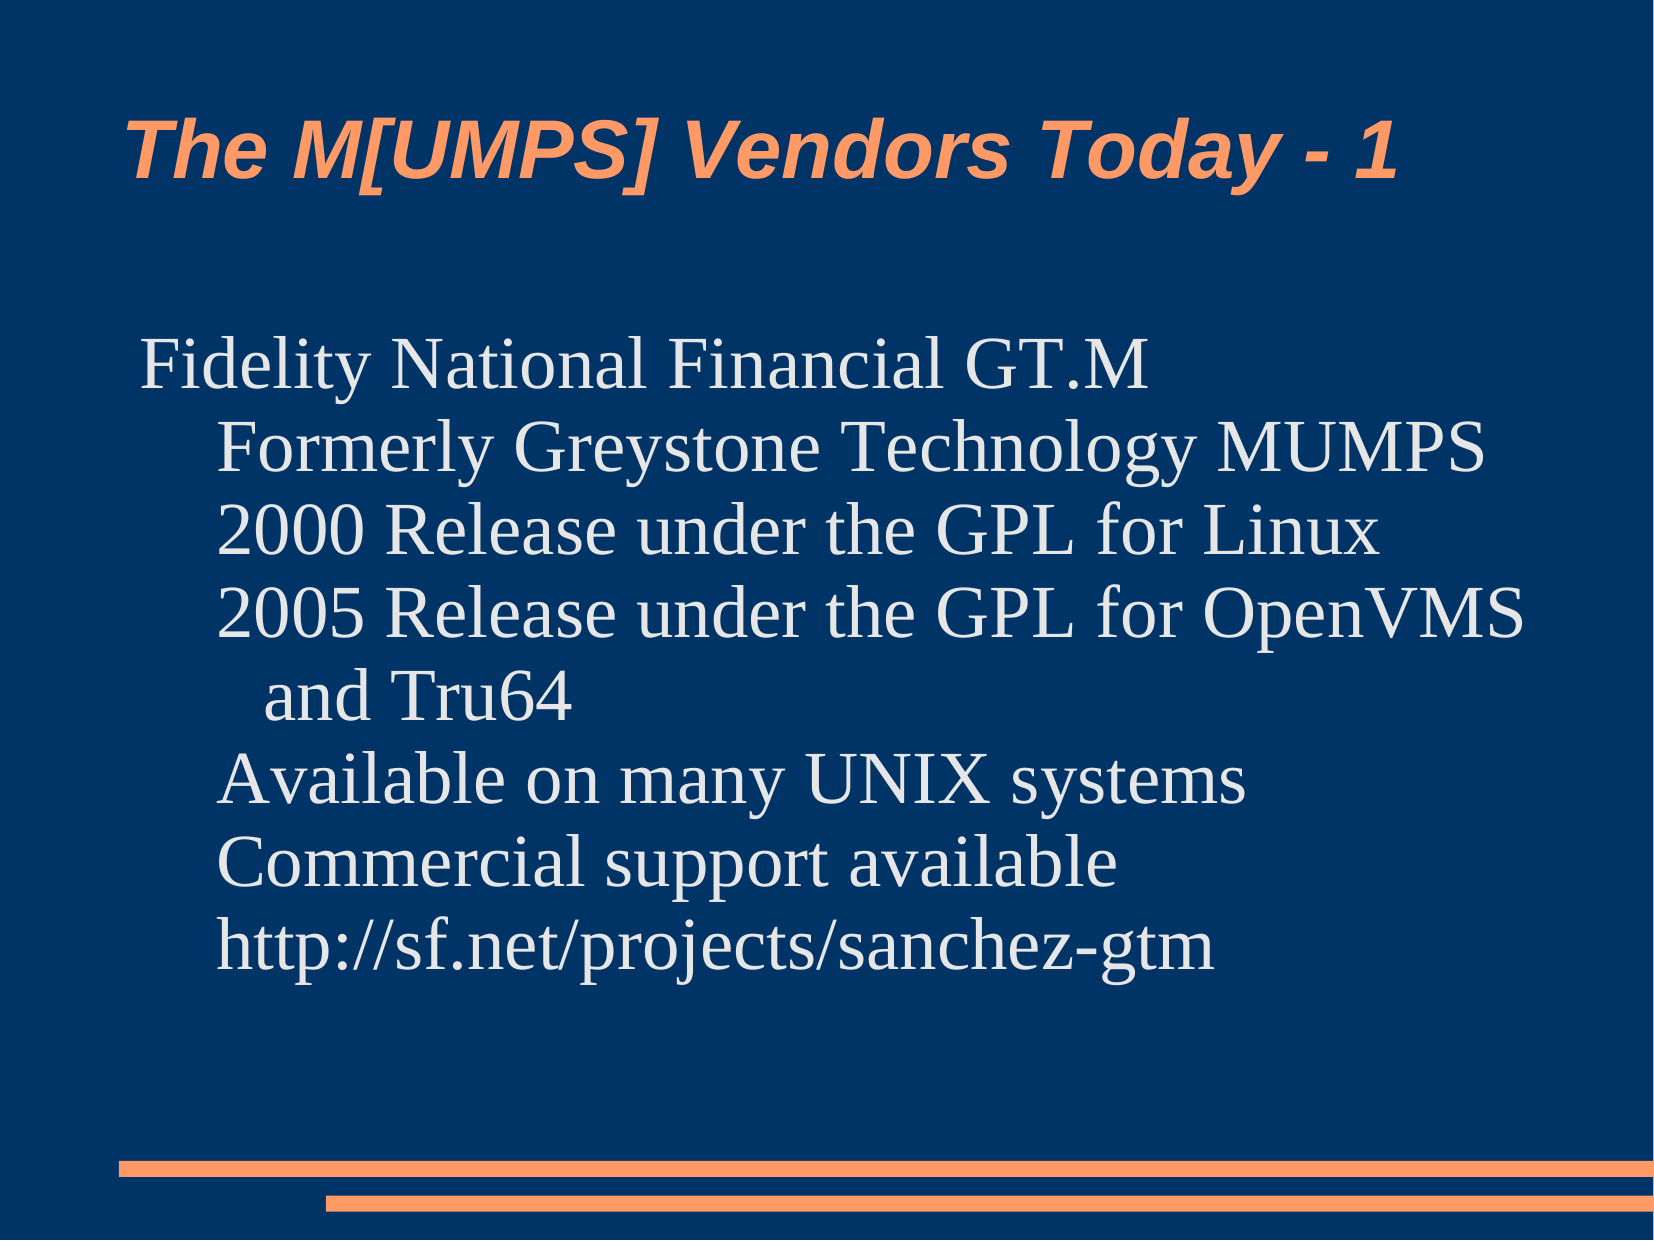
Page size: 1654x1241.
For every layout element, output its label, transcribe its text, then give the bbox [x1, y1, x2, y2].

list Fidelity National Financial GT.M Formerly Greystone Technology MUMPS 2000 Release under the GPL for Linux 2005 Release under the GPL for OpenVMS and Tru64 Available on many UNIX systems Commercial support available http://sf.net/projects/sanchez-gtm [121, 322, 1561, 1118]
title The M[UMPS] Vendors Today - 1 [121, 53, 1534, 247]
